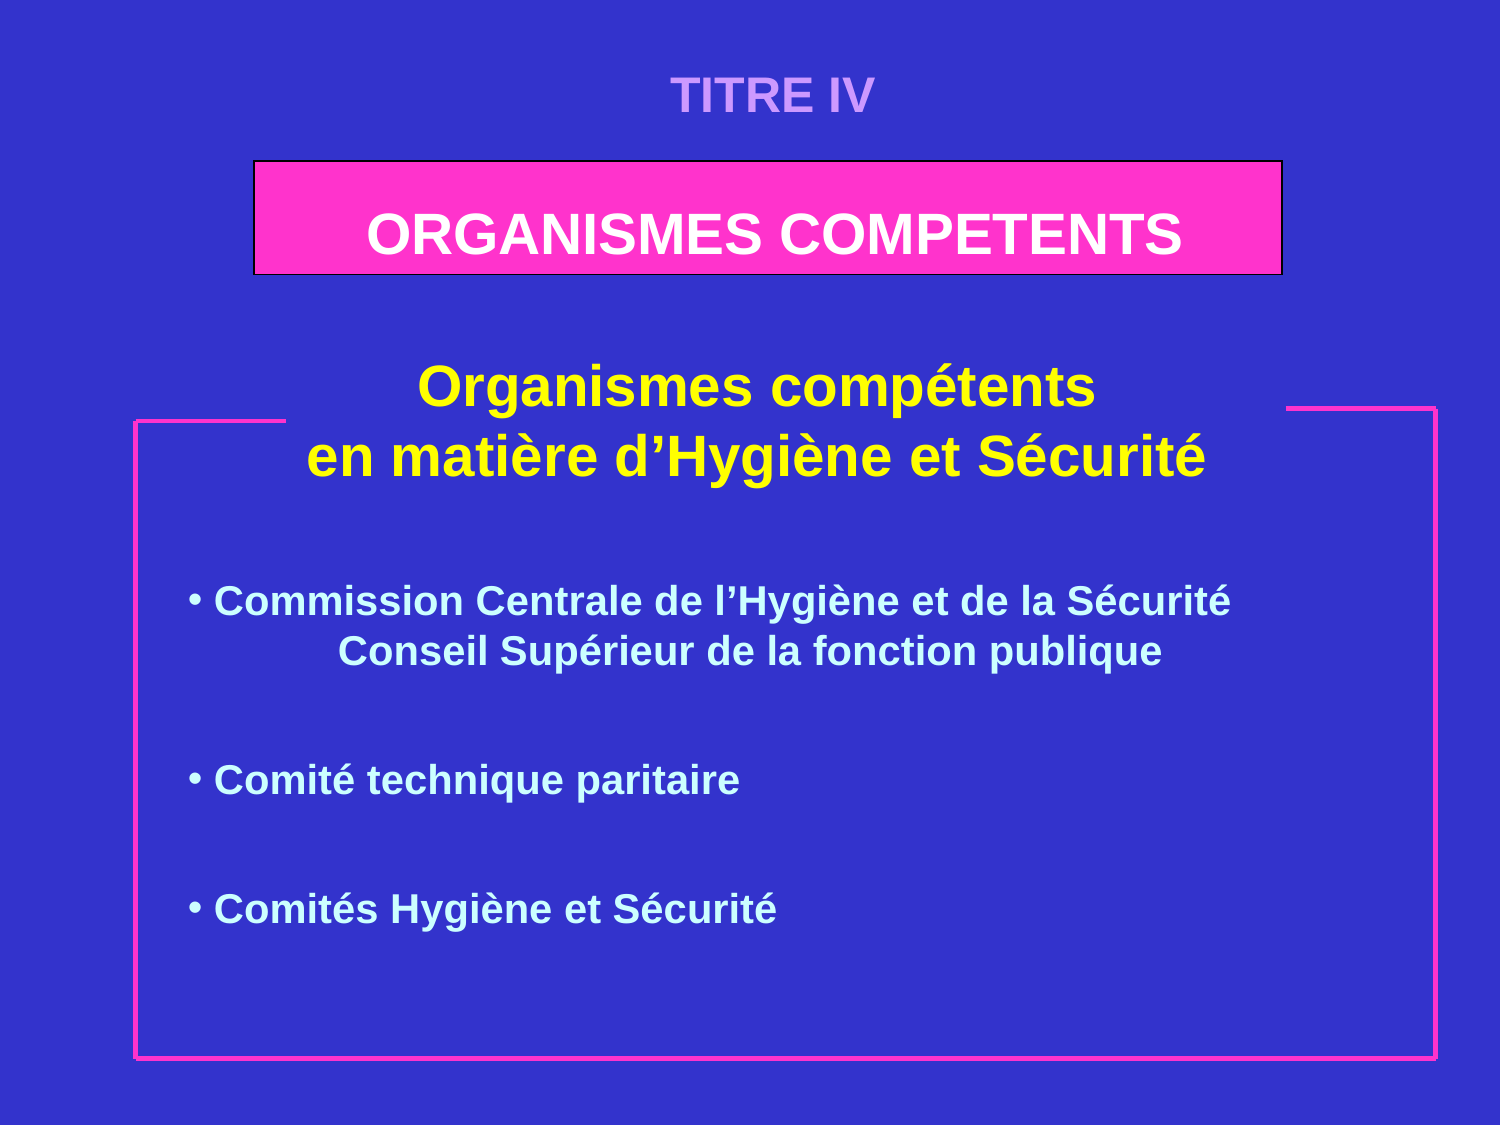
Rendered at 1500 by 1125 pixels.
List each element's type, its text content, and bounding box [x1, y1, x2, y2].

text_box Organismes compétents en matière d’Hygiène et Sécurité [291, 340, 1223, 496]
text_box ORGANISMES COMPETENTS [253, 160, 1282, 275]
text_box Commission Centrale de l’Hygiène et de la Sécurité Conseil Supérieur de la fonction publique Comité technique paritaire Comités Hygiène et Sécurité [173, 521, 1400, 940]
text_box TITRE IV [655, 54, 905, 131]
